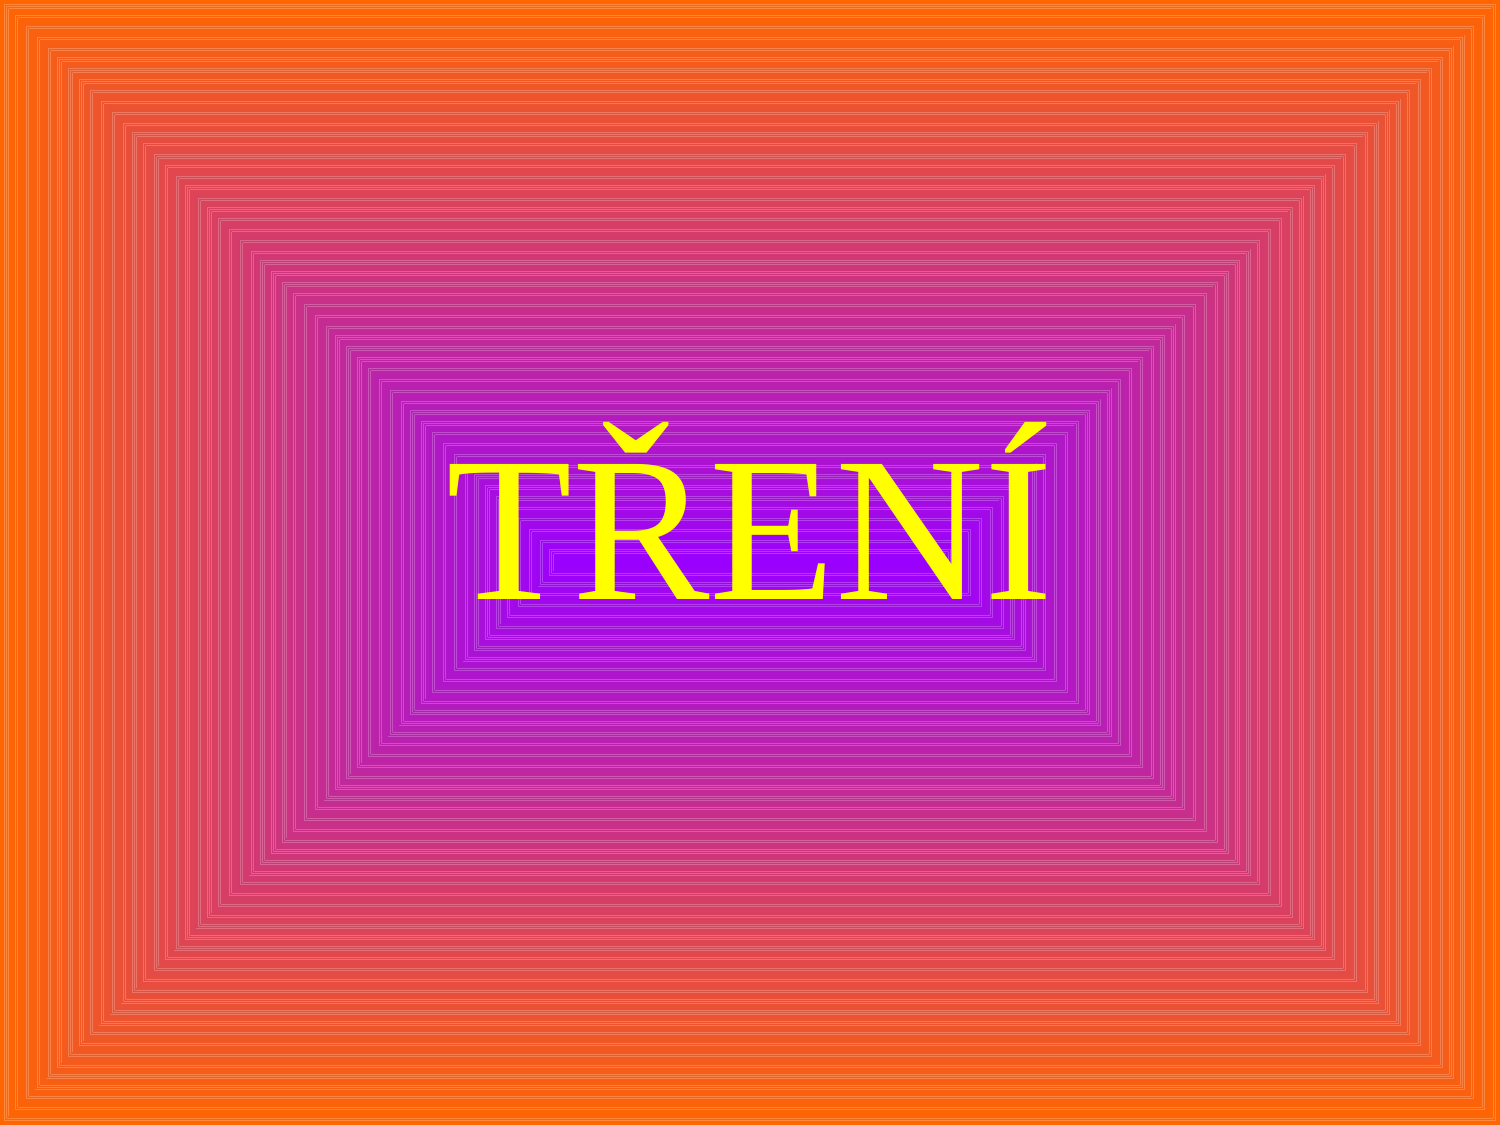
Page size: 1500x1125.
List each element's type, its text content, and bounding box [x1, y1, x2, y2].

text_box TŘENÍ [0, 385, 1500, 649]
